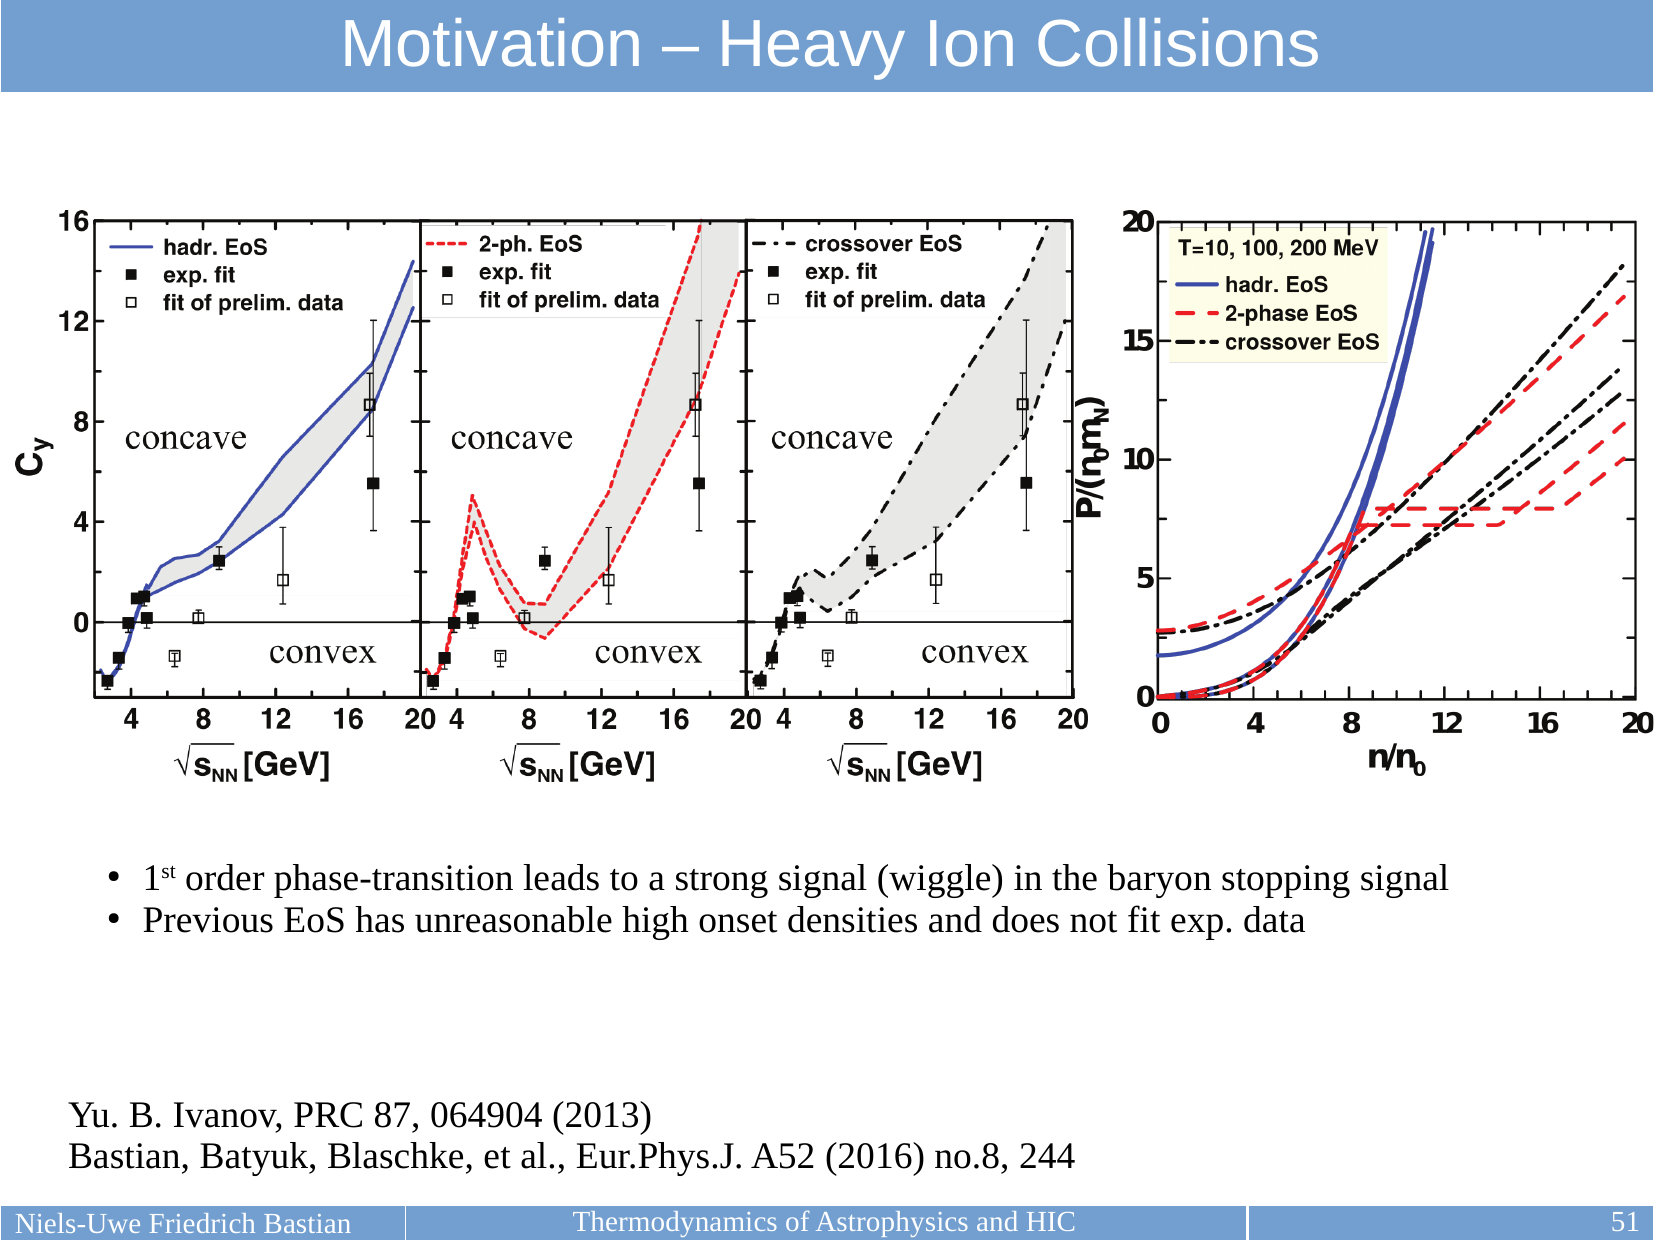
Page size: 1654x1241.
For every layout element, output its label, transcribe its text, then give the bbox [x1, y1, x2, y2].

text_box Yu. B. Ivanov, PRC 87, 064904 (2013) Bastian, Batyuk, Blaschke, et al., Eur.Phys.J. A52 (2016) no.8, 244 [53, 1086, 1189, 1186]
picture [15, 210, 1654, 782]
text_box 1st order phase-transition leads to a strong signal (wiggle) in the baryon stopping signal Previous EoS has unreasonable high onset densities and does not fit exp. data [92, 850, 1606, 951]
title Motivation – Heavy Ion Collisions [86, 5, 1576, 81]
